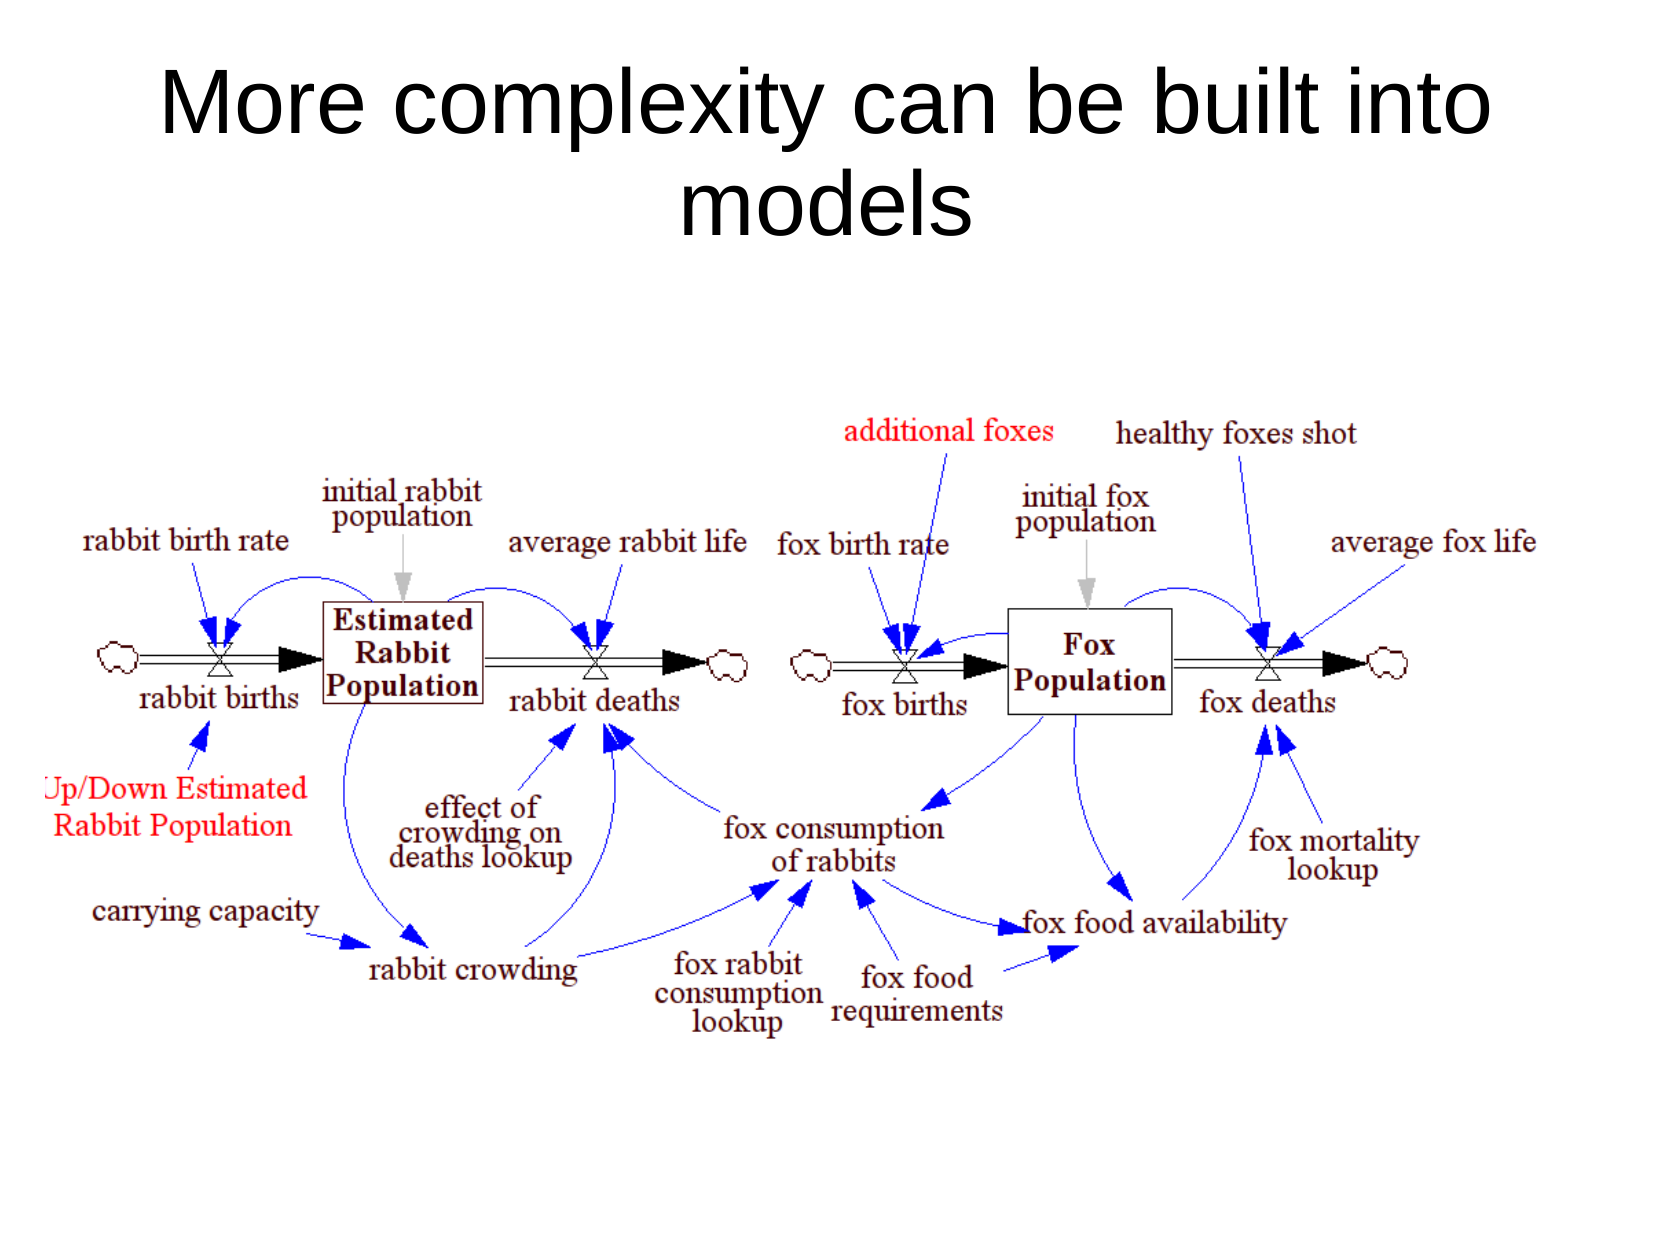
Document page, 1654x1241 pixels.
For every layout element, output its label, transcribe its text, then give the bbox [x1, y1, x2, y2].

picture [45, 389, 1639, 1096]
title More complexity can be built into models [82, 49, 1571, 257]
